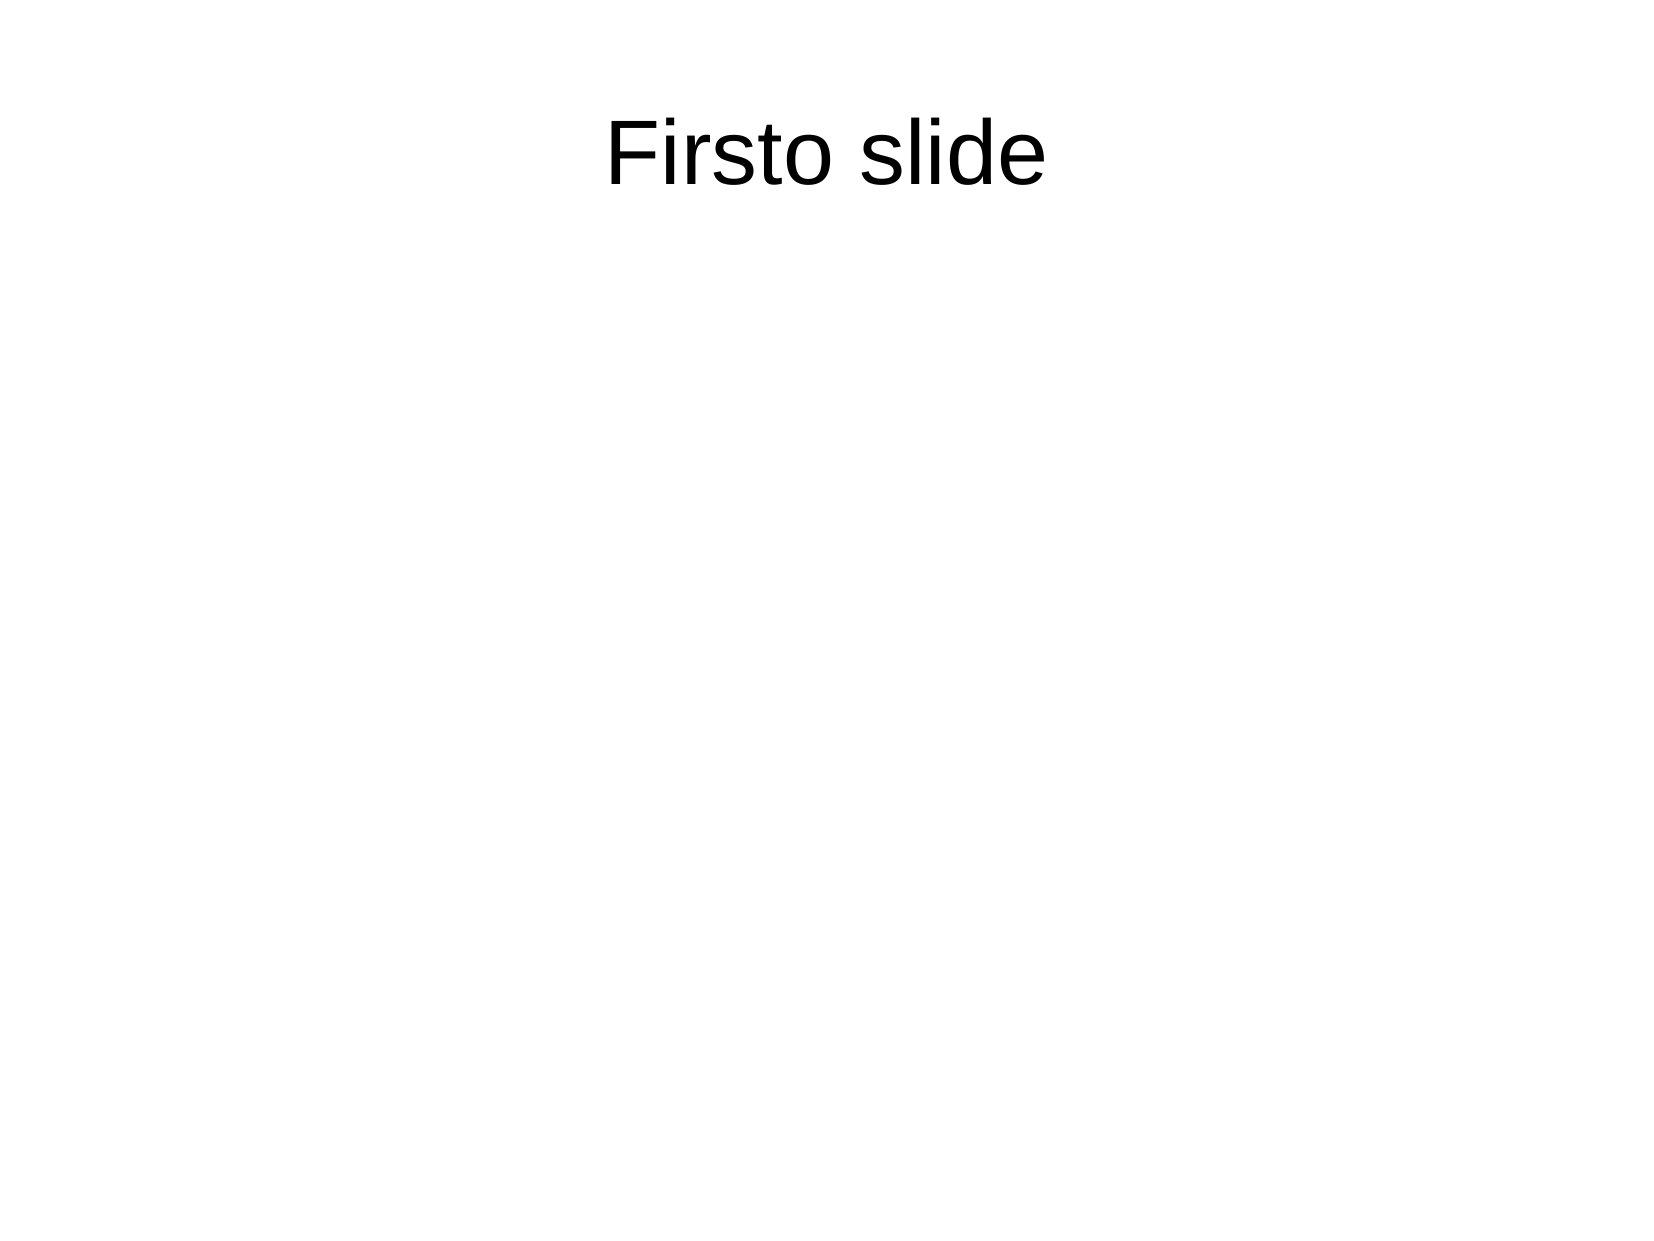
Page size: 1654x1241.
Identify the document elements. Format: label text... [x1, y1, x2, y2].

title Firsto slide [82, 49, 1571, 257]
